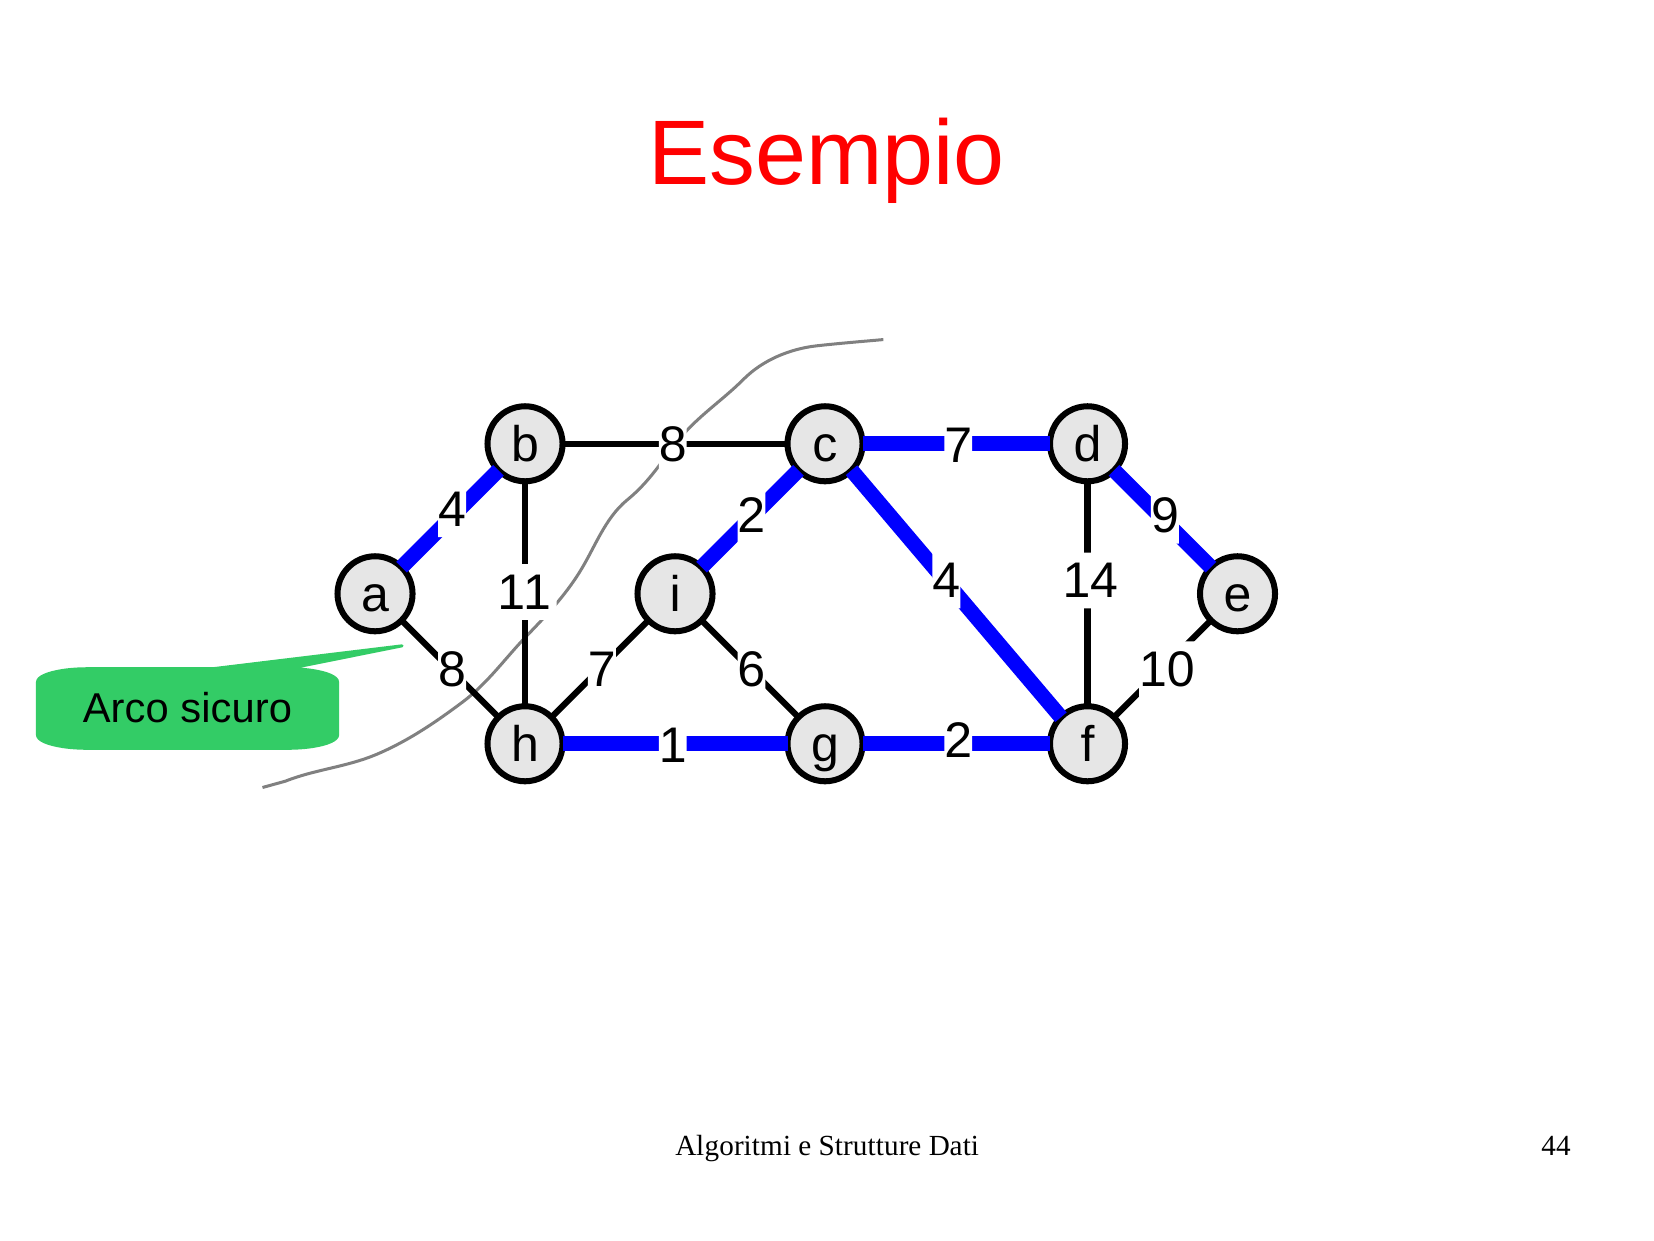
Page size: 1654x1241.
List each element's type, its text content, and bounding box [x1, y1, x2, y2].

text_box f [1050, 706, 1126, 782]
text_box e [1200, 556, 1276, 632]
text_box 8 [438, 640, 467, 697]
text_box 7 [587, 640, 616, 697]
text_box 4 [932, 552, 961, 609]
text_box 6 [737, 640, 766, 697]
text_box 2 [737, 487, 766, 544]
text_box b [487, 406, 563, 482]
text_box Arco sicuro [37, 645, 403, 749]
text_box d [1050, 406, 1126, 482]
text_box 14 [1062, 552, 1119, 609]
text_box 4 [438, 481, 467, 538]
text_box g [788, 706, 863, 782]
text_box 10 [1139, 641, 1195, 698]
text_box a [337, 556, 413, 632]
text_box h [487, 706, 563, 782]
text_box 11 [497, 564, 557, 620]
text_box 9 [1150, 487, 1179, 544]
text_box 1 [658, 717, 687, 774]
text_box 7 [944, 416, 973, 473]
text_box i [637, 556, 713, 632]
text_box c [787, 406, 863, 482]
title Esempio [82, 49, 1571, 257]
text_box 8 [658, 416, 687, 473]
text_box 2 [944, 712, 973, 769]
